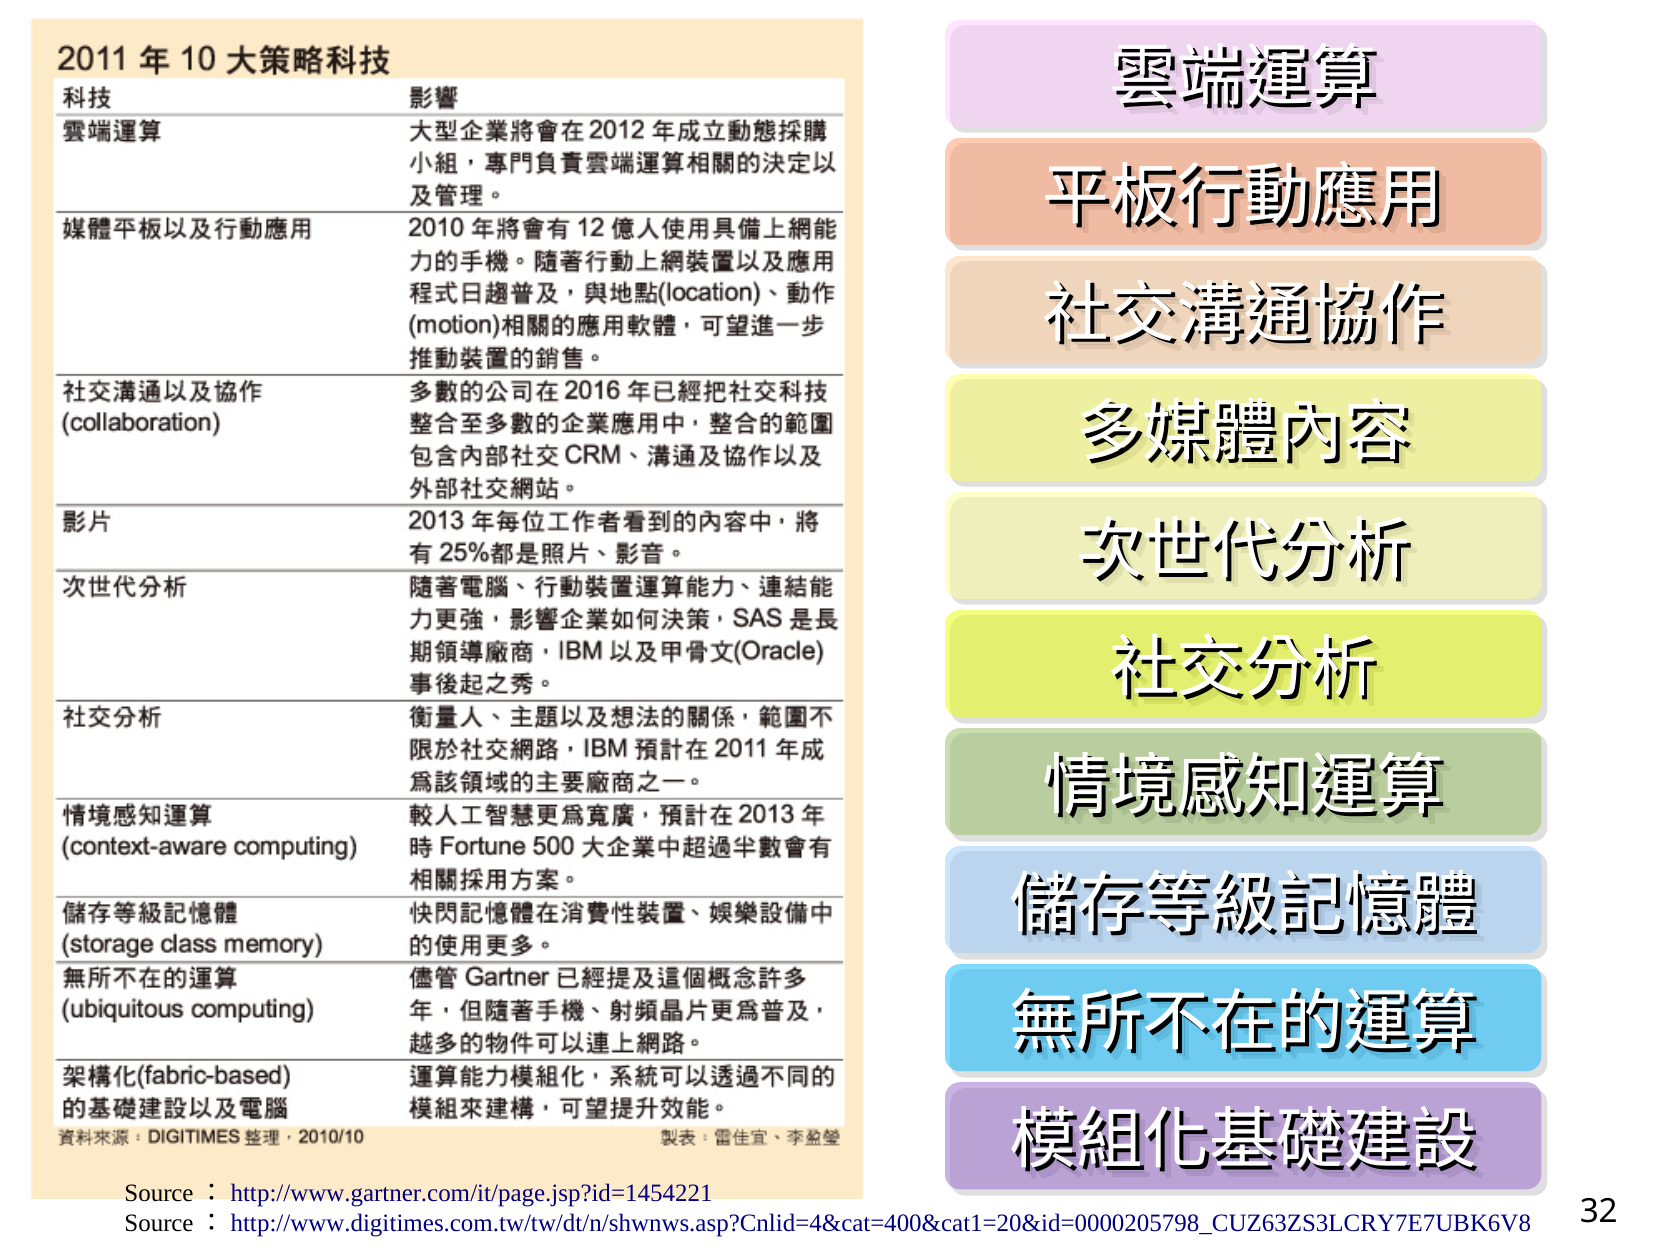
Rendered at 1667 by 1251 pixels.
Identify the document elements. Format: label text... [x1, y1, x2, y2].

text_box 多媒體內容 [945, 373, 1542, 482]
text_box 平板行動應用 [945, 137, 1542, 245]
picture [29, 17, 865, 1199]
text_box 次世代分析 [945, 491, 1542, 600]
text_box 情境感知運算 [945, 728, 1542, 836]
text_box 雲端運算 [945, 19, 1542, 127]
text_box 無所不在的運算 [945, 964, 1542, 1072]
text_box Source：http://www.gartner.com/it/page.jsp?id=1454221 Source：http://www.digitimes.com.tw/tw/dt/n/shwnws.asp?Cnlid=4&cat=400&cat1=20&id=0000205798_CUZ63ZS3LCRY7E7UBK6V8 [109, 1169, 1548, 1245]
text_box 社交分析 [945, 609, 1542, 718]
text_box 社交溝通協作 [945, 255, 1542, 363]
text_box 模組化基礎建設 [945, 1082, 1542, 1190]
text_box 儲存等級記憶體 [945, 846, 1542, 954]
